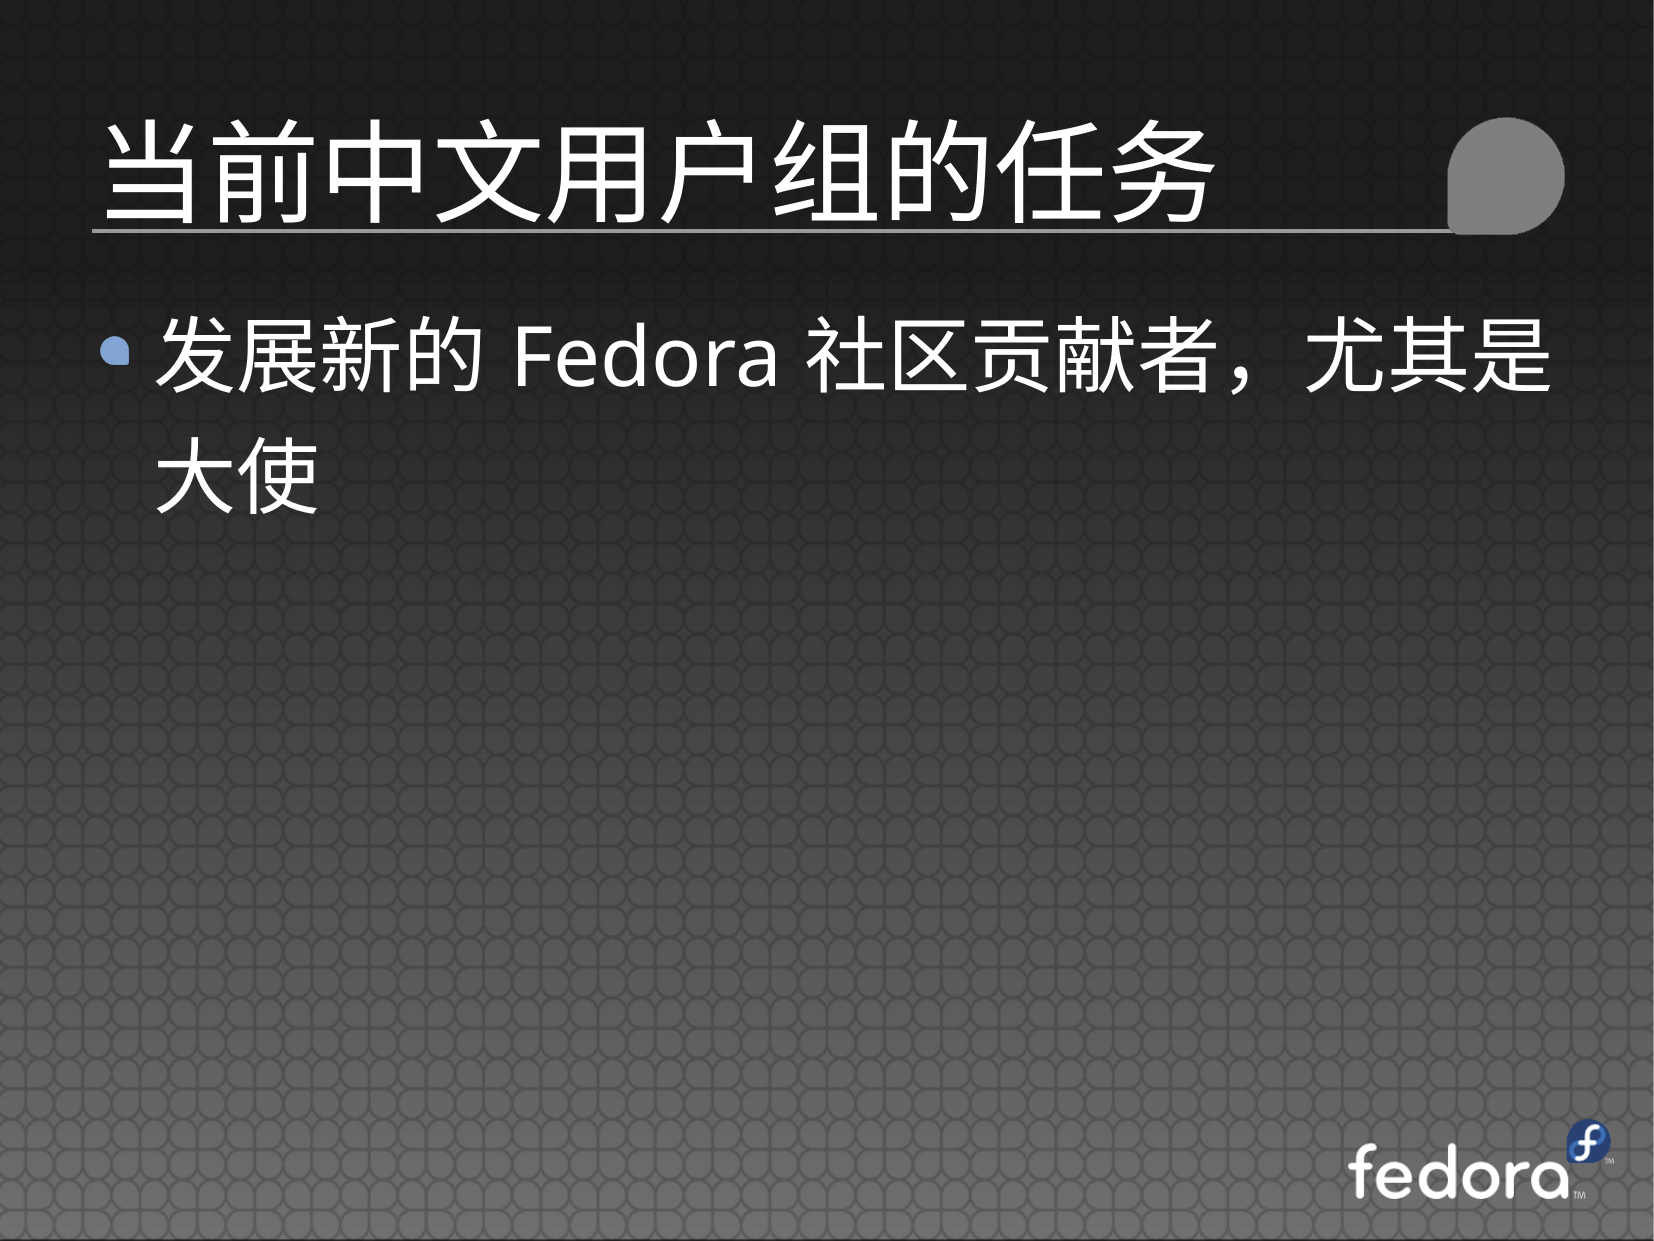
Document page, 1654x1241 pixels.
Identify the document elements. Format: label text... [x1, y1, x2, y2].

list 发展新的Fedora社区贡献者，尤其是大使 [82, 290, 1571, 1156]
picture [0, 0, 1654, 1241]
title 当前中文用户组的任务 [94, 100, 1426, 251]
